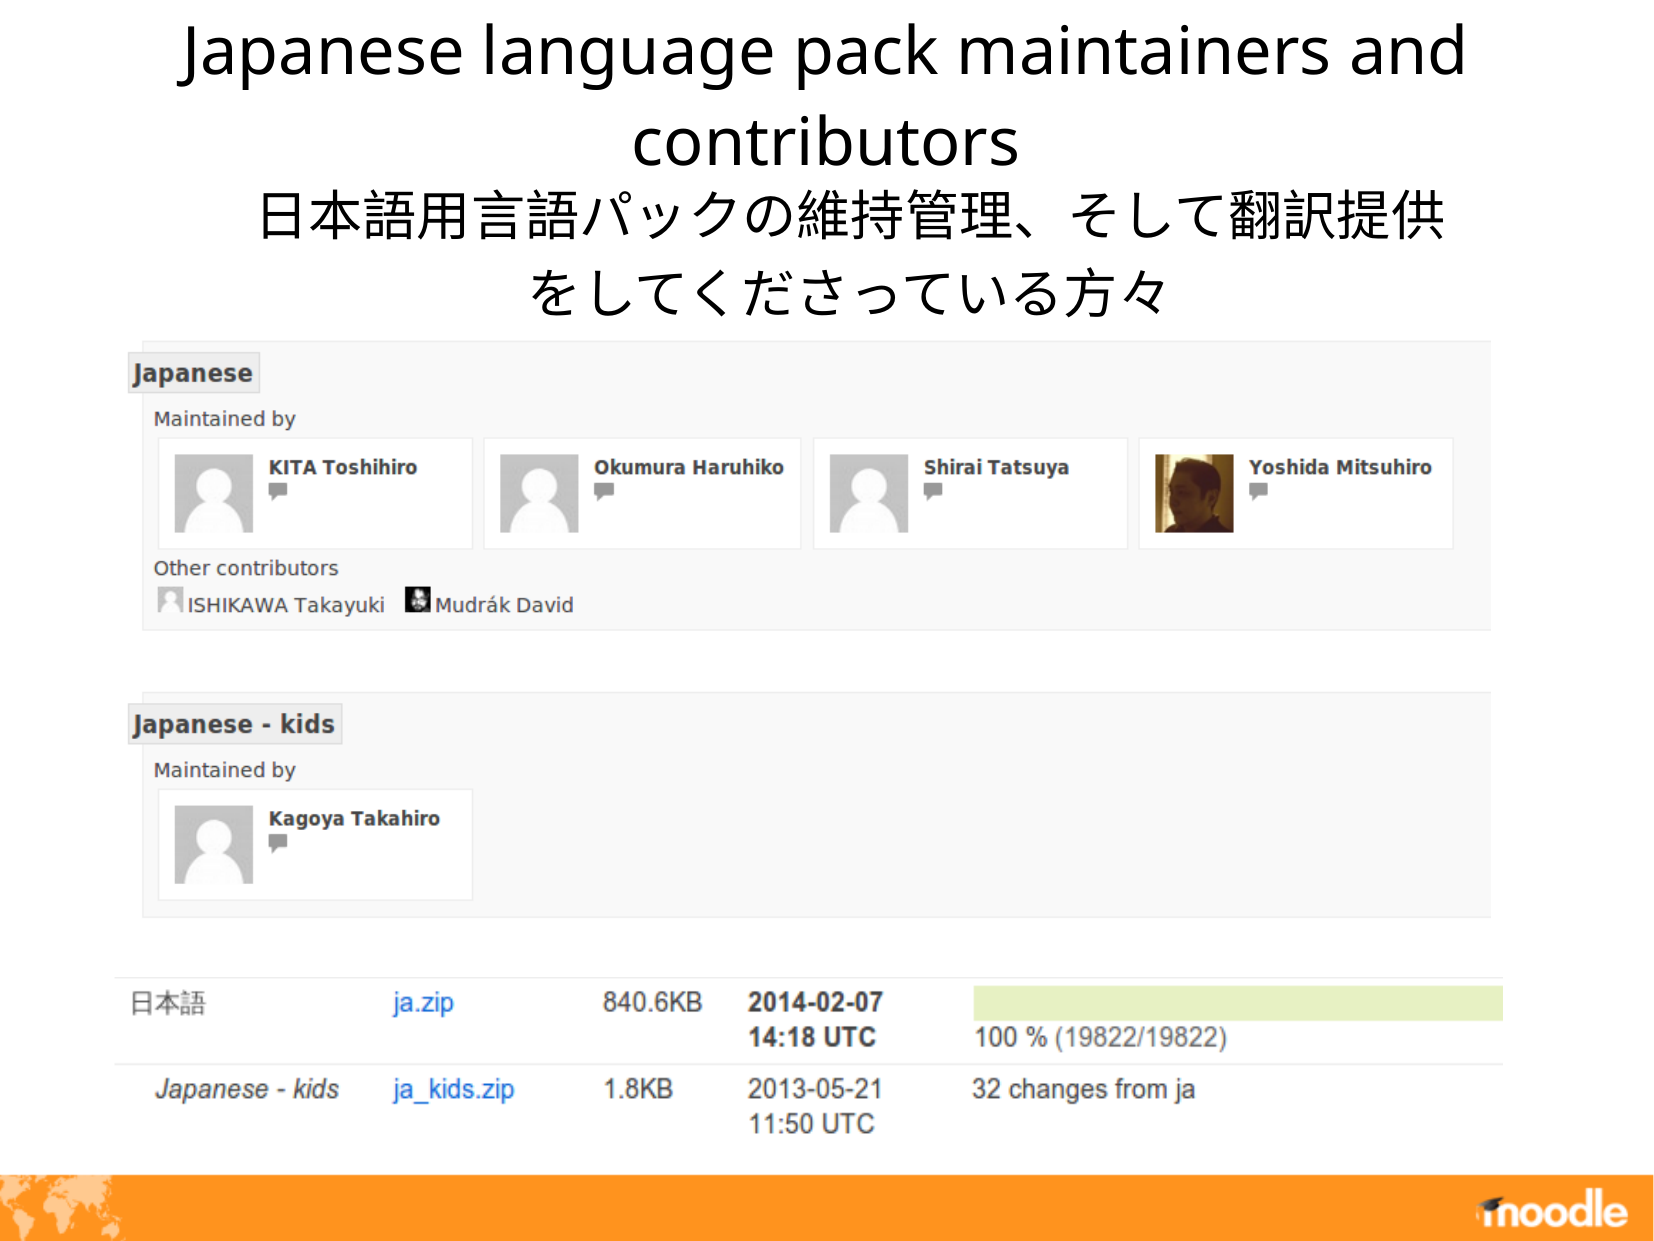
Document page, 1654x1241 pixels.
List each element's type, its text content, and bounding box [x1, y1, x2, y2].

picture [0, 1172, 1654, 1241]
title Japanese language pack maintainers and contributors [0, 0, 1654, 198]
picture [104, 977, 1503, 1143]
text_box 日本語用言語パックの維持管理、そして翻訳提供 をしてくださっている方々 [150, 165, 1516, 241]
picture [104, 311, 1491, 948]
